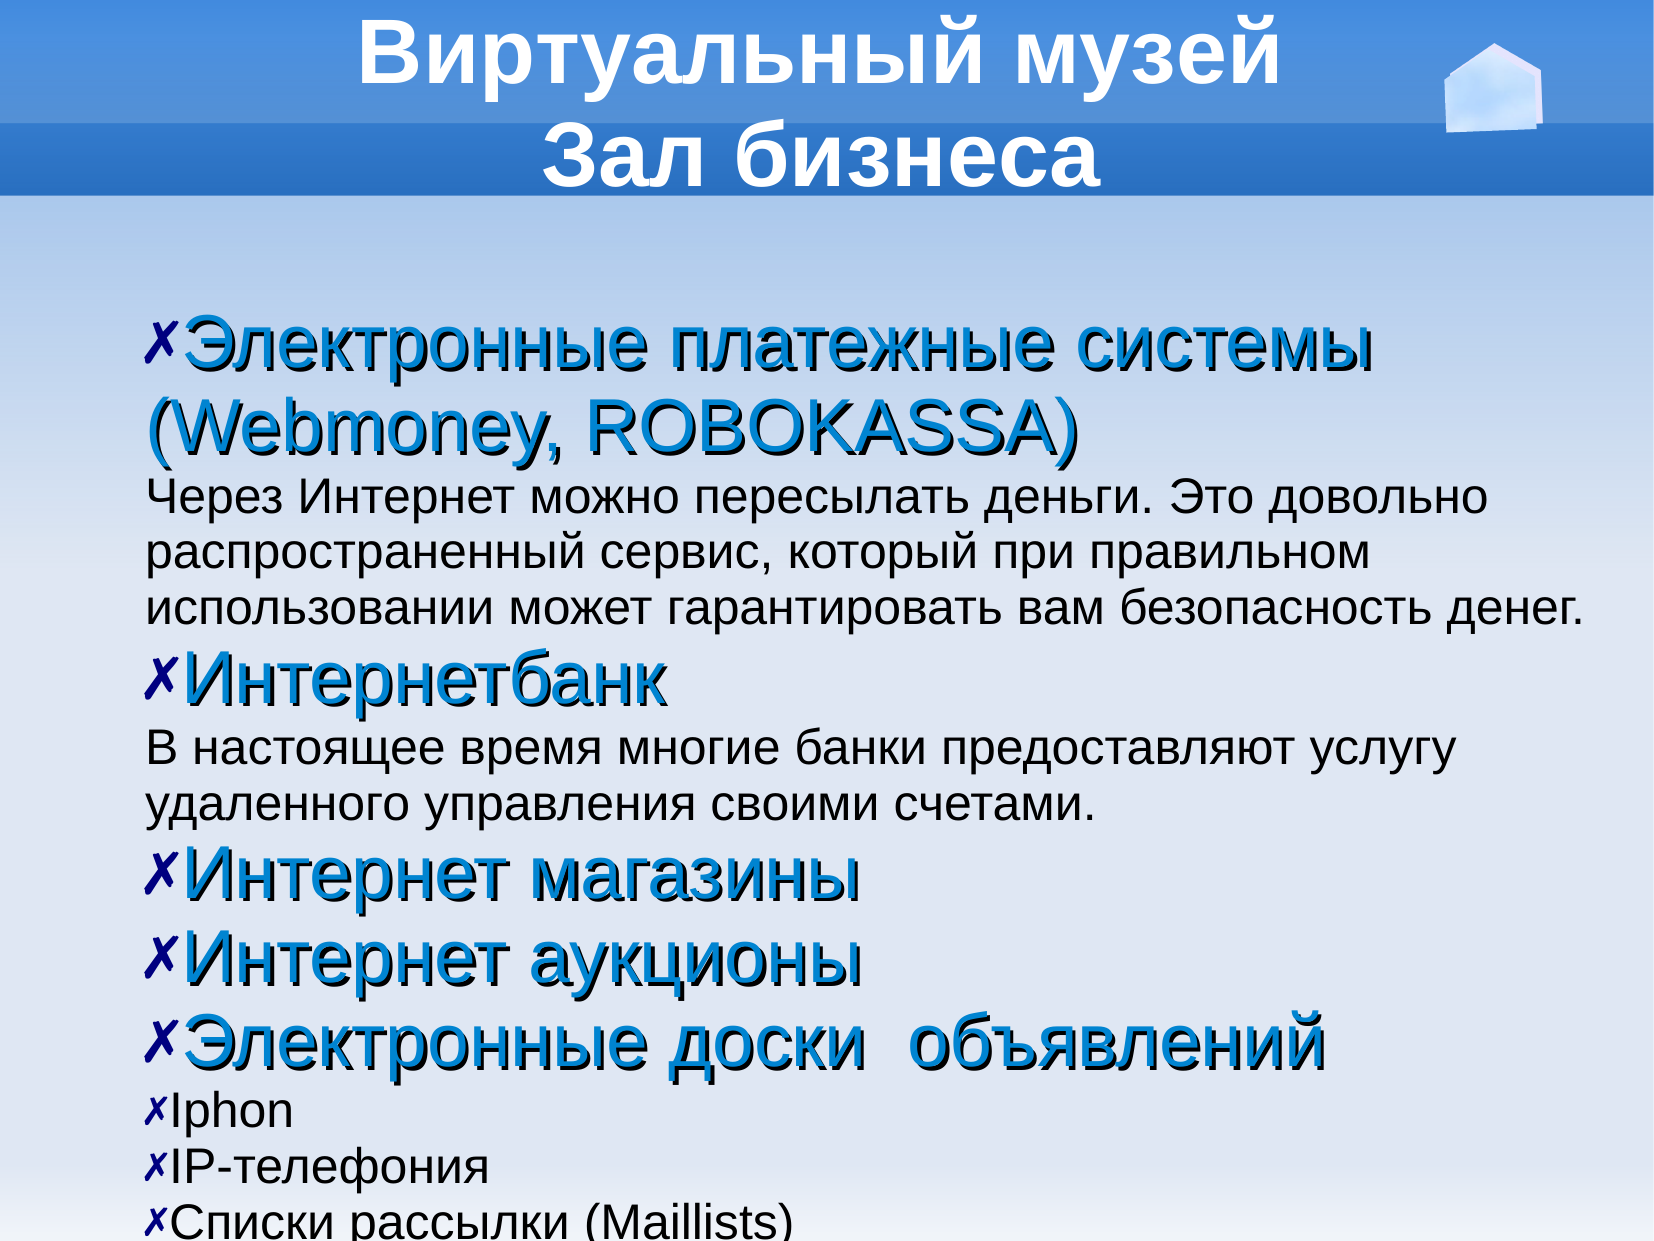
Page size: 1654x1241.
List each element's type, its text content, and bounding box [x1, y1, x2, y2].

text_box [1444, 49, 1537, 133]
title Виртуальный музей Зал бизнеса [76, 0, 1565, 207]
text_box Электронные платежные системы (Webmoney, ROBOKASSA) Через Интернет можно пересылать деньги. Это довольно распространенный сервис, который при правильном использовании может гарантировать вам безопасность денег. Интернетбанк В настоящее время многие банки предоставляют услугу удаленного управления своими счетами. Интернет магазины Интернет аукционы Электронные доски объявлений Iphon IP-телефония Списки рассылки (Maillists) [130, 292, 1654, 1241]
picture [0, 0, 1654, 1241]
